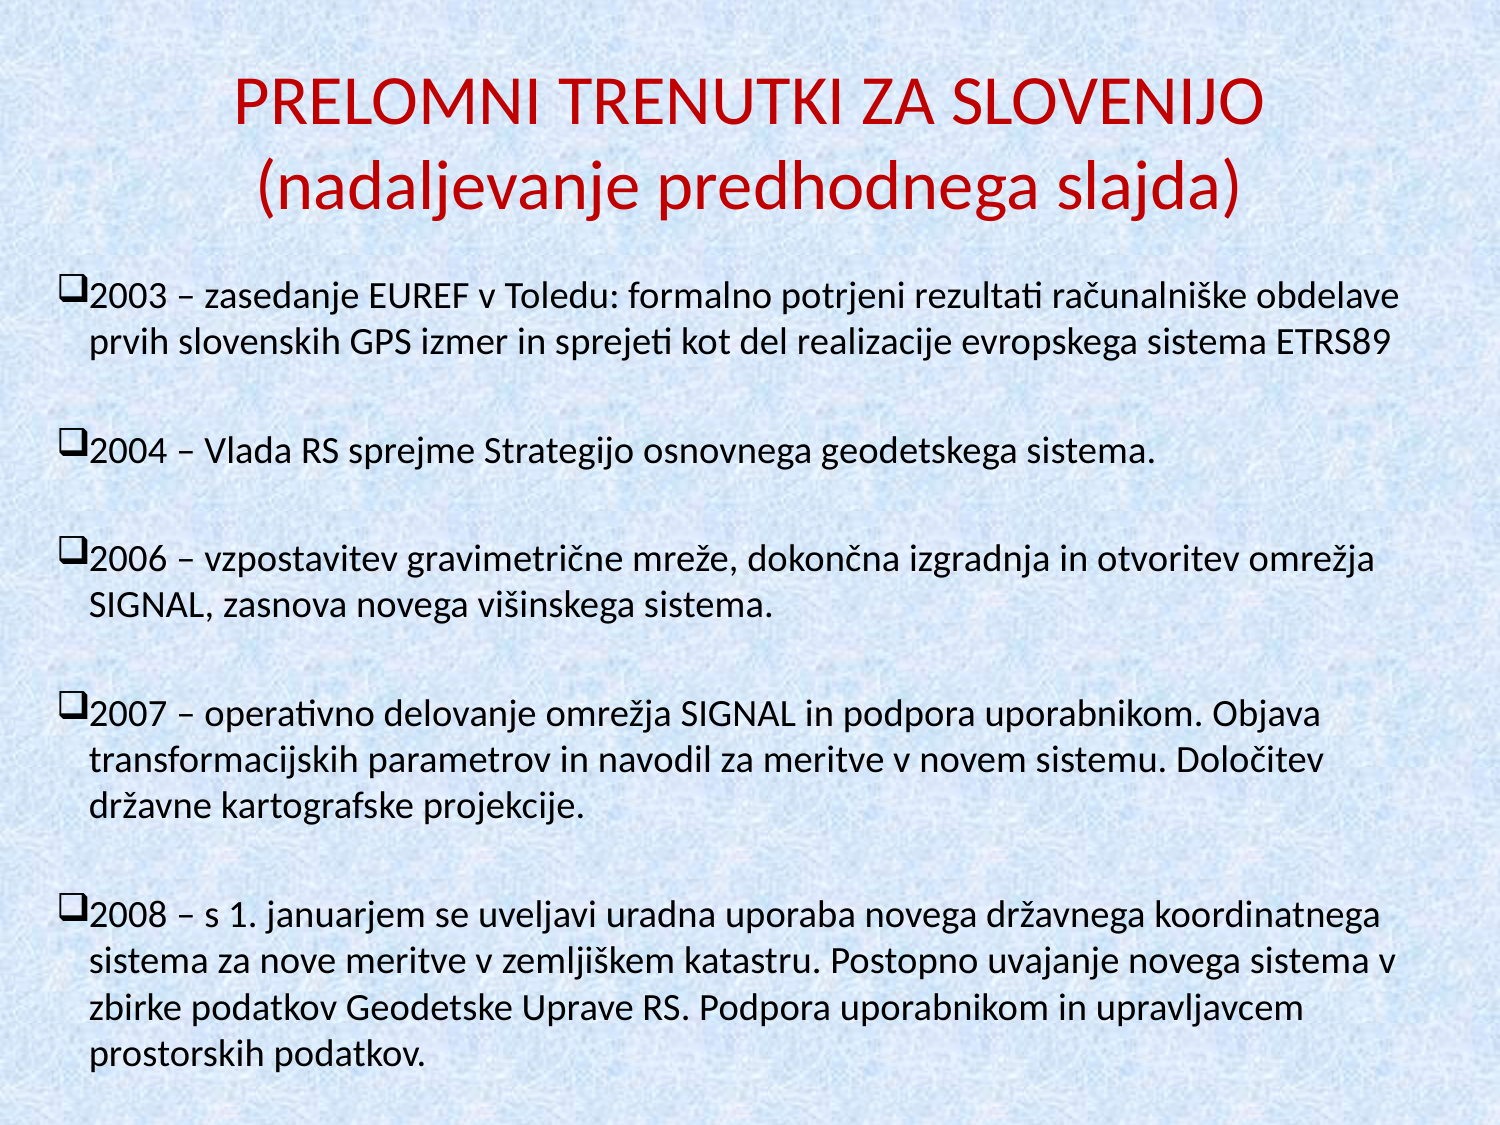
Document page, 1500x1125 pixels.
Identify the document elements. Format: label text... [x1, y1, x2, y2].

picture [0, 0, 1500, 1125]
title PRELOMNI TRENUTKI ZA SLOVENIJO (nadaljevanje predhodnega slajda) [75, 45, 1425, 208]
list 2003 – zasedanje EUREF v Toledu: formalno potrjeni rezultati računalniške obdelave prvih slovenskih GPS izmer in sprejeti kot del realizacije evropskega sistema ETRS89 2004 – Vlada RS sprejme Strategijo osnovnega geodetskega sistema. 2006 – vzpostavitev gravimetrične mreže, dokončna izgradnja in otvoritev omrežja SIGNAL, zasnova novega višinskega sistema. 2007 – operativno delovanje omrežja SIGNAL in podpora uporabnikom. Objava transformacijskih parametrov in navodil za meritve v novem sistemu. Določitev državne kartografske projekcije. 2008 – s 1. januarjem se uveljavi uradna uporaba novega državnega koordinatnega sistema za nove meritve v zemljiškem katastru. Postopno uvajanje novega sistema v zbirke podatkov Geodetske Uprave RS. Podpora uporabnikom in upravljavcem prostorskih podatkov. [41, 208, 1425, 1083]
